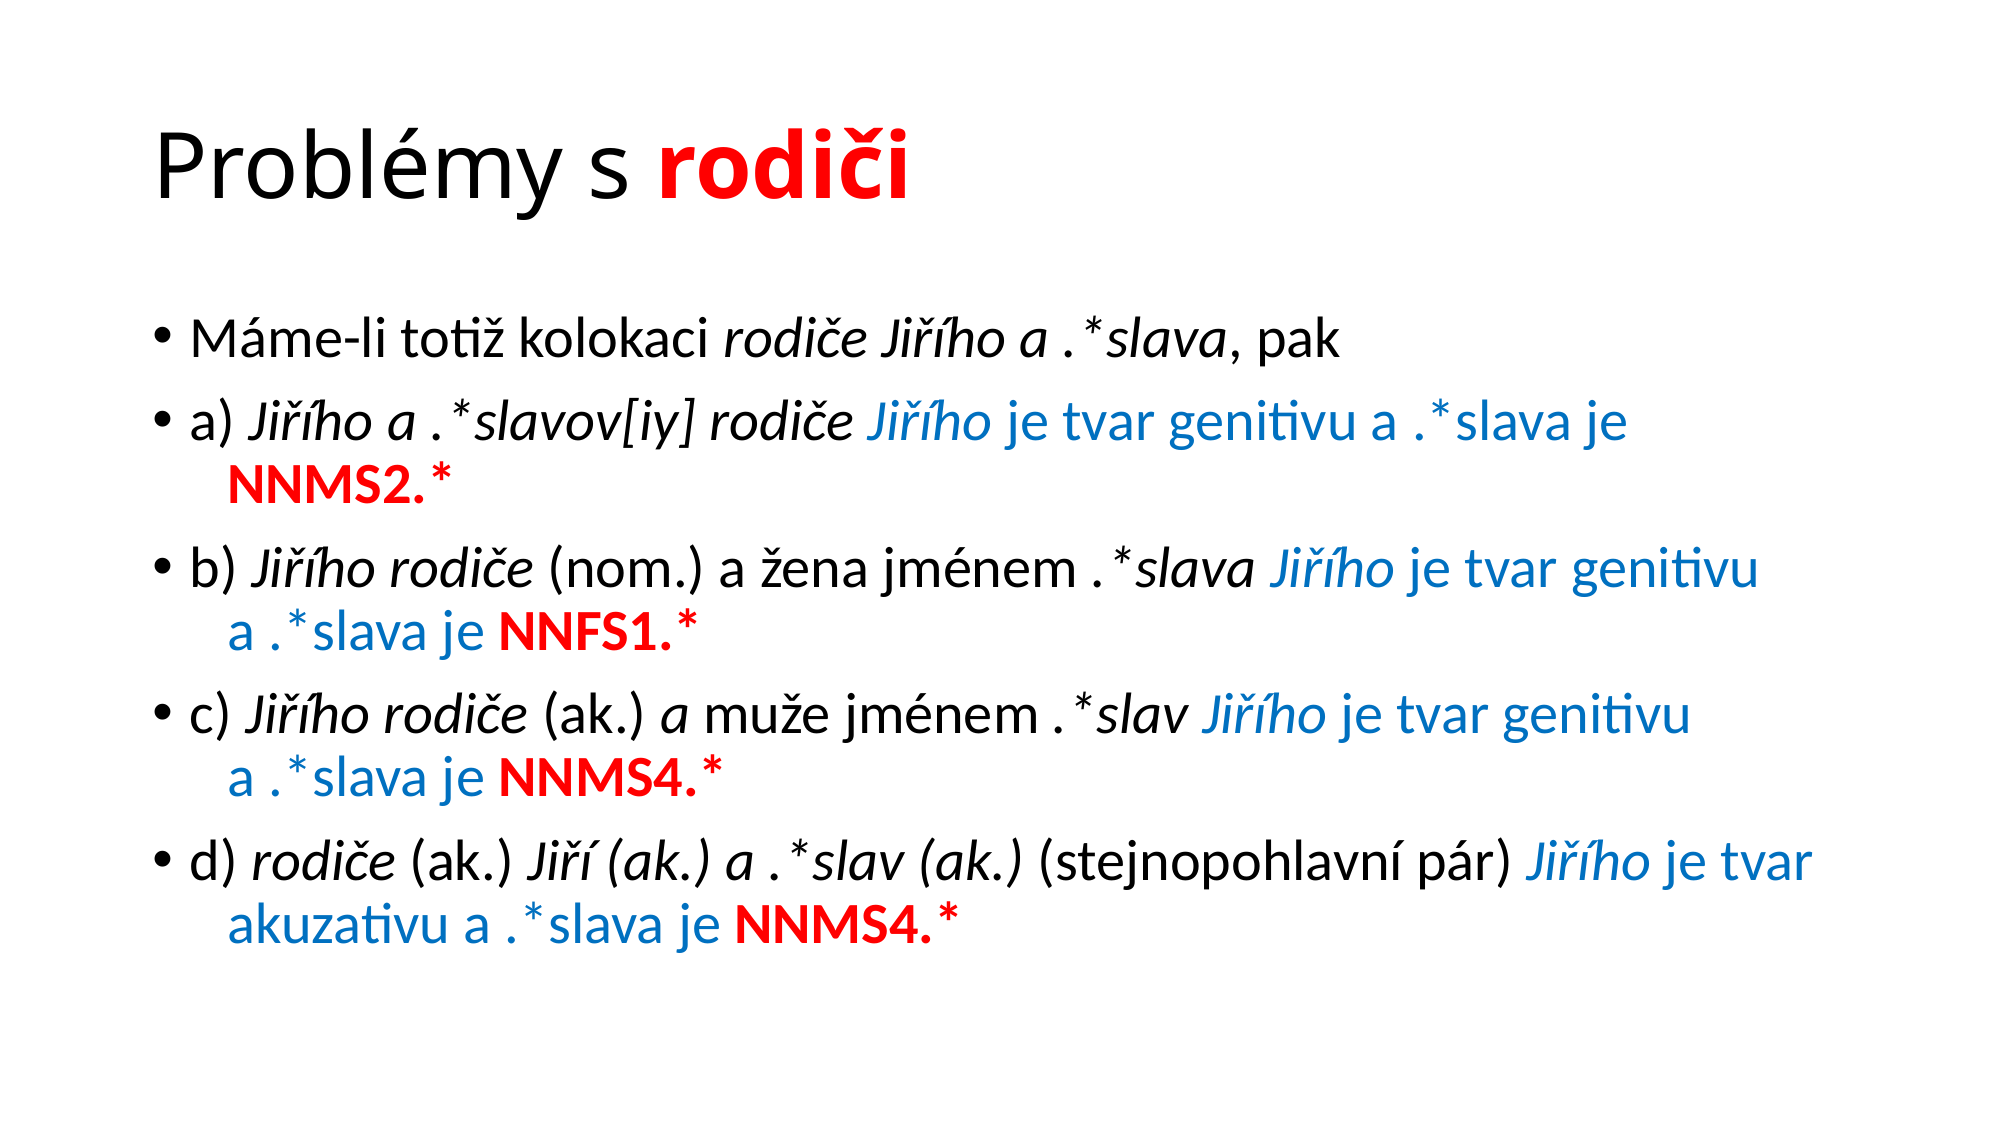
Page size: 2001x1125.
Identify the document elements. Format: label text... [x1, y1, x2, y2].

list Máme-li totiž kolokaci rodiče Jiřího a .*slava, pak a) Jiřího a .*slavov[iy] rodiče Jiřího je tvar genitivu a .*slava je NNMS2.* b) Jiřího rodiče (nom.) a žena jménem .*slava Jiřího je tvar genitivu a .*slava je NNFS1.* c) Jiřího rodiče (ak.) a muže jménem .*slav Jiřího je tvar genitivu a .*slava je NNMS4.* d) rodiče (ak.) Jiří (ak.) a .*slav (ak.) (stejnopohlavní pár) Jiřího je tvar akuzativu a .*slava je NNMS4.* [137, 299, 1863, 1014]
title Problémy s rodiči [137, 59, 1863, 278]
